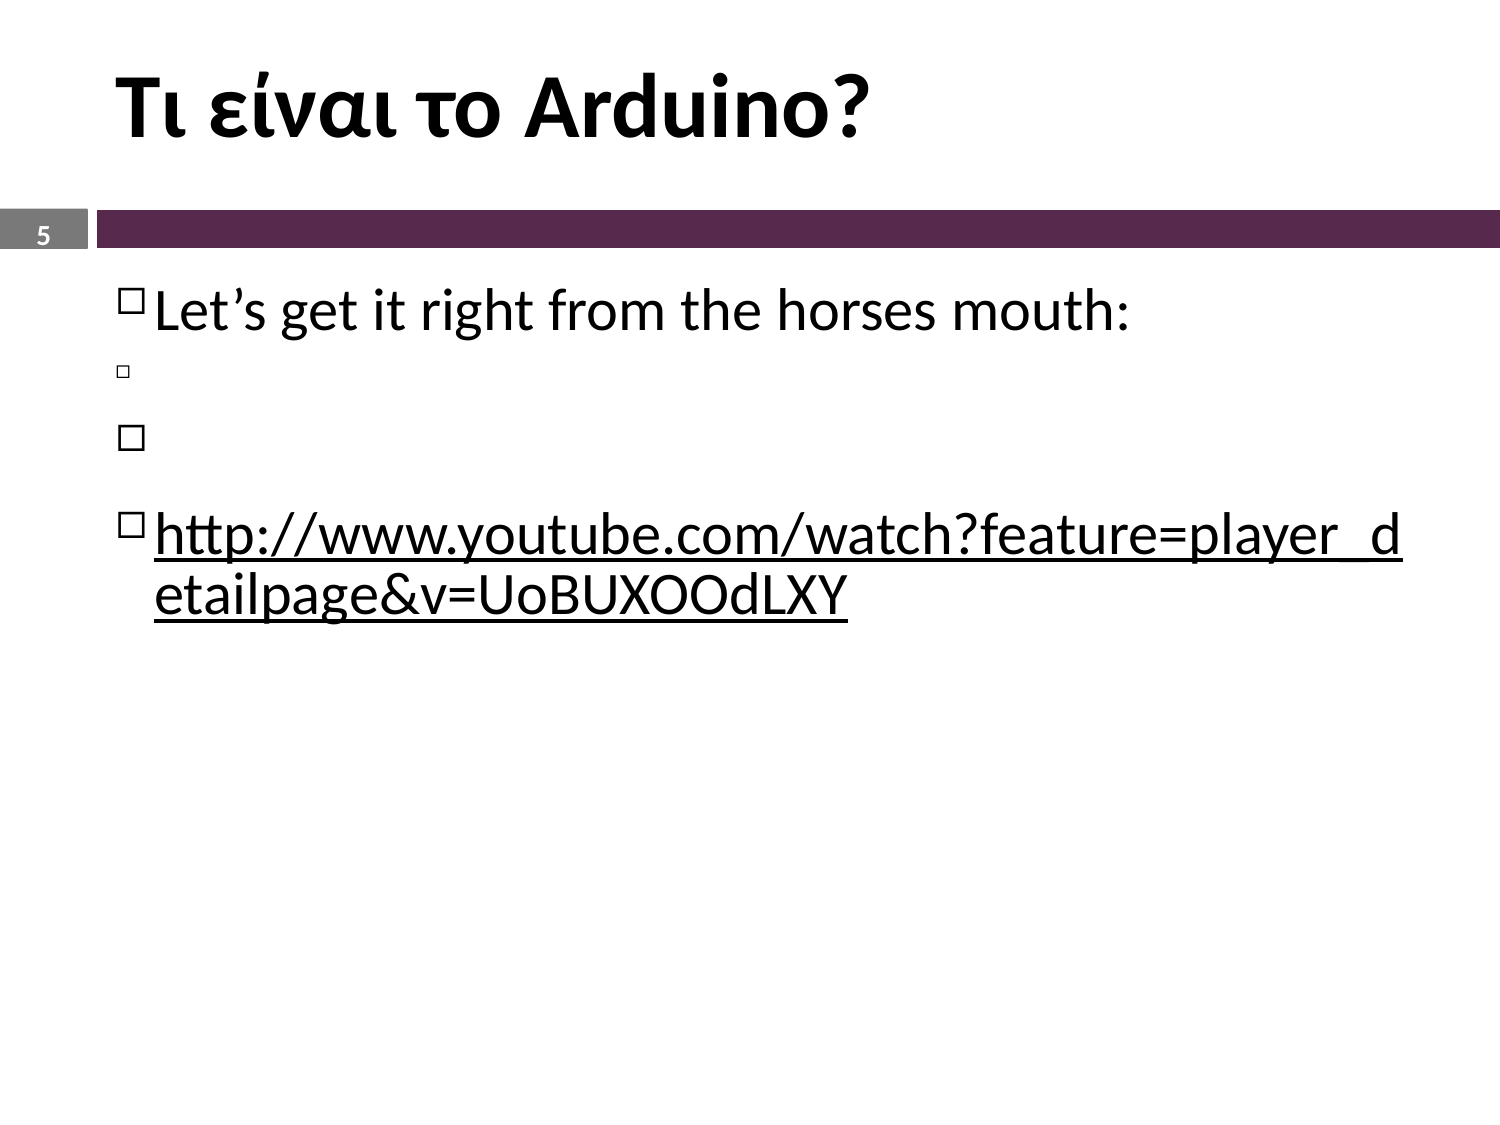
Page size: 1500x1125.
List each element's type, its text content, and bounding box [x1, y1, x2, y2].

list Let’s get it right from the horses mouth: http://www.youtube.com/watch?feature=player_detailpage&v=UoBUXOOdLXY [100, 262, 1438, 1000]
title Τι είναι το Arduino? [100, 19, 1438, 182]
text_box [0, 208, 88, 249]
